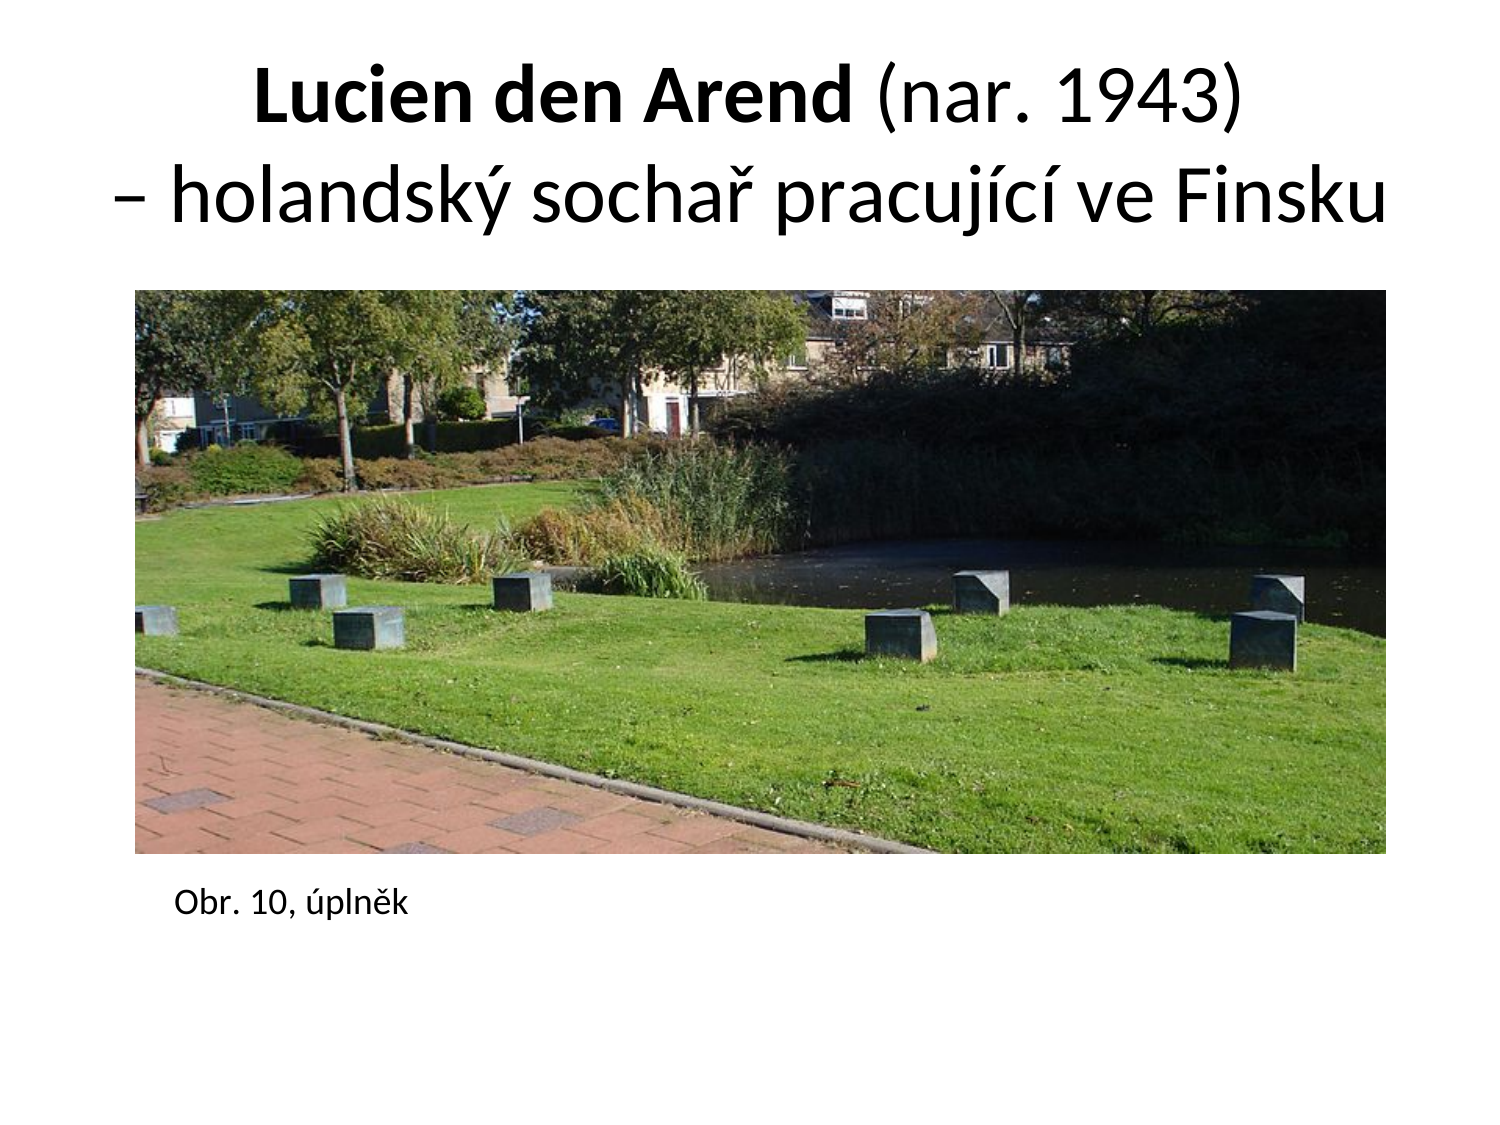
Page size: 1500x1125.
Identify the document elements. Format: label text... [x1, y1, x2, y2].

text_box Obr. 10, úplněk [159, 869, 514, 930]
text_box [135, 290, 1386, 854]
title Lucien den Arend (nar. 1943) – holandský sochař pracující ve Finsku [75, 31, 1426, 247]
